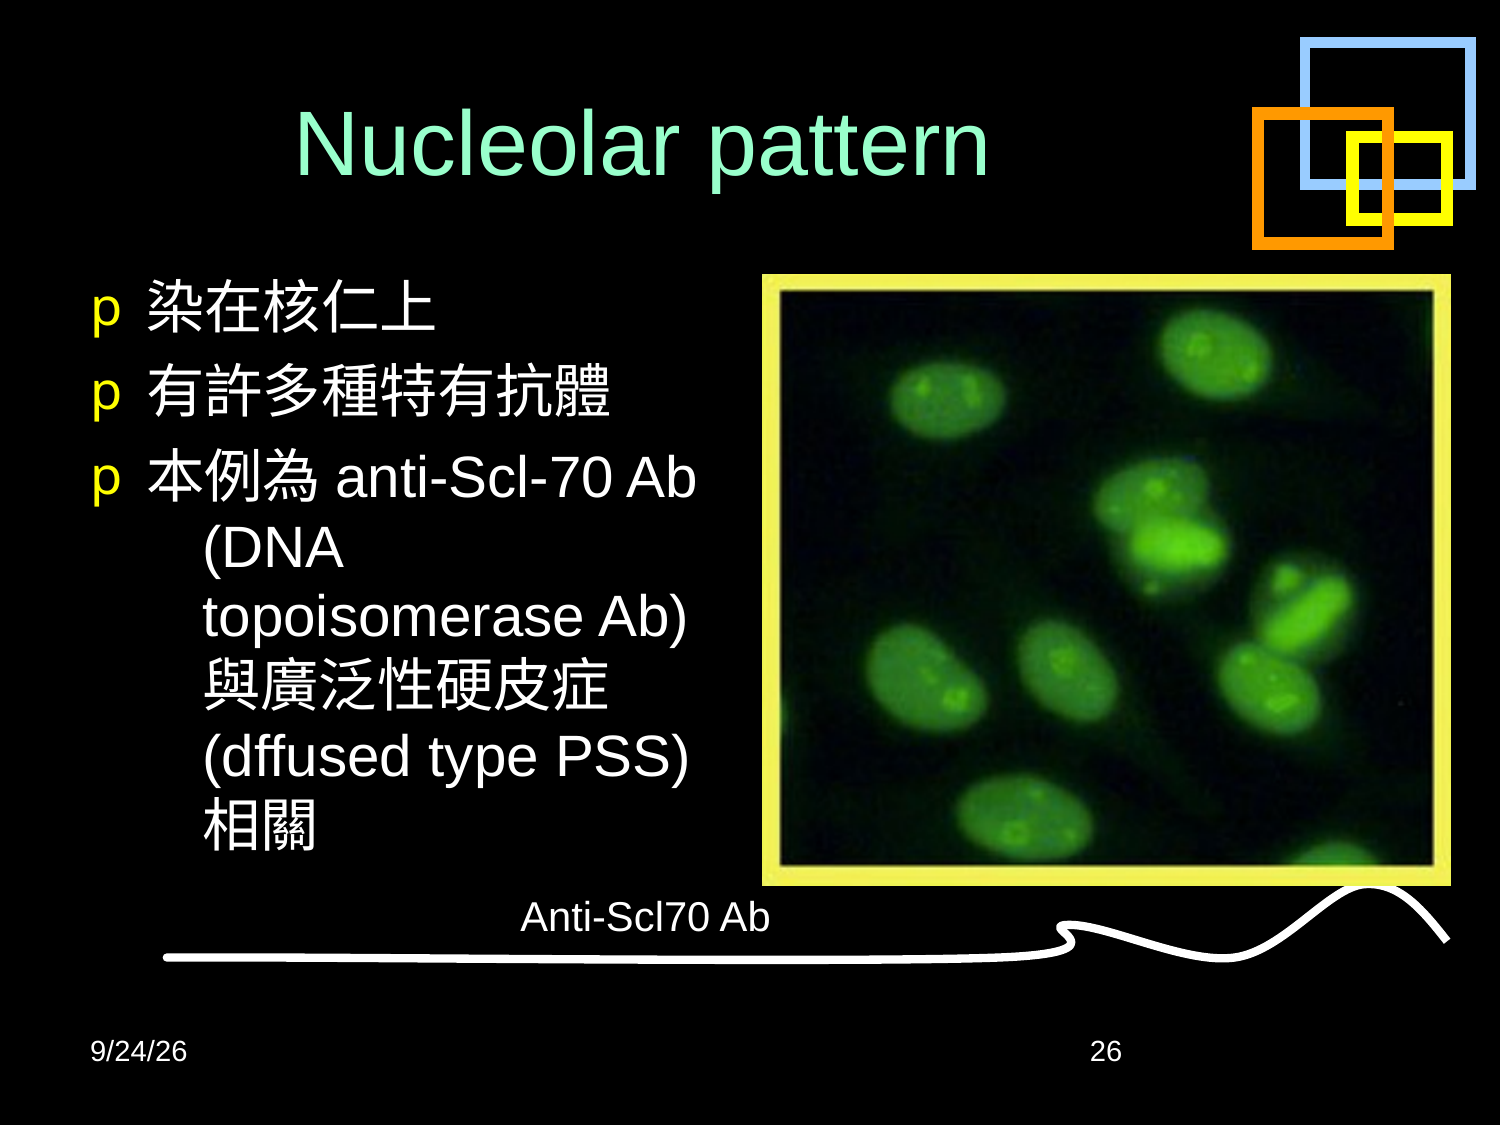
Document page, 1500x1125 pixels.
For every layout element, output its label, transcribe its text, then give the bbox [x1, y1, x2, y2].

list 染在核仁上 有許多種特有抗體 本例為anti-Scl-70 Ab (DNA topoisomerase Ab) 與廣泛性硬皮症 (dffused type PSS) 相關 [75, 262, 737, 1005]
text_box [75, 1024, 426, 1103]
text_box [1074, 1024, 1426, 1103]
list Anti-Scl70 Ab [336, 887, 1037, 950]
picture [762, 275, 1451, 886]
title Nucleolar pattern [75, 45, 1211, 233]
